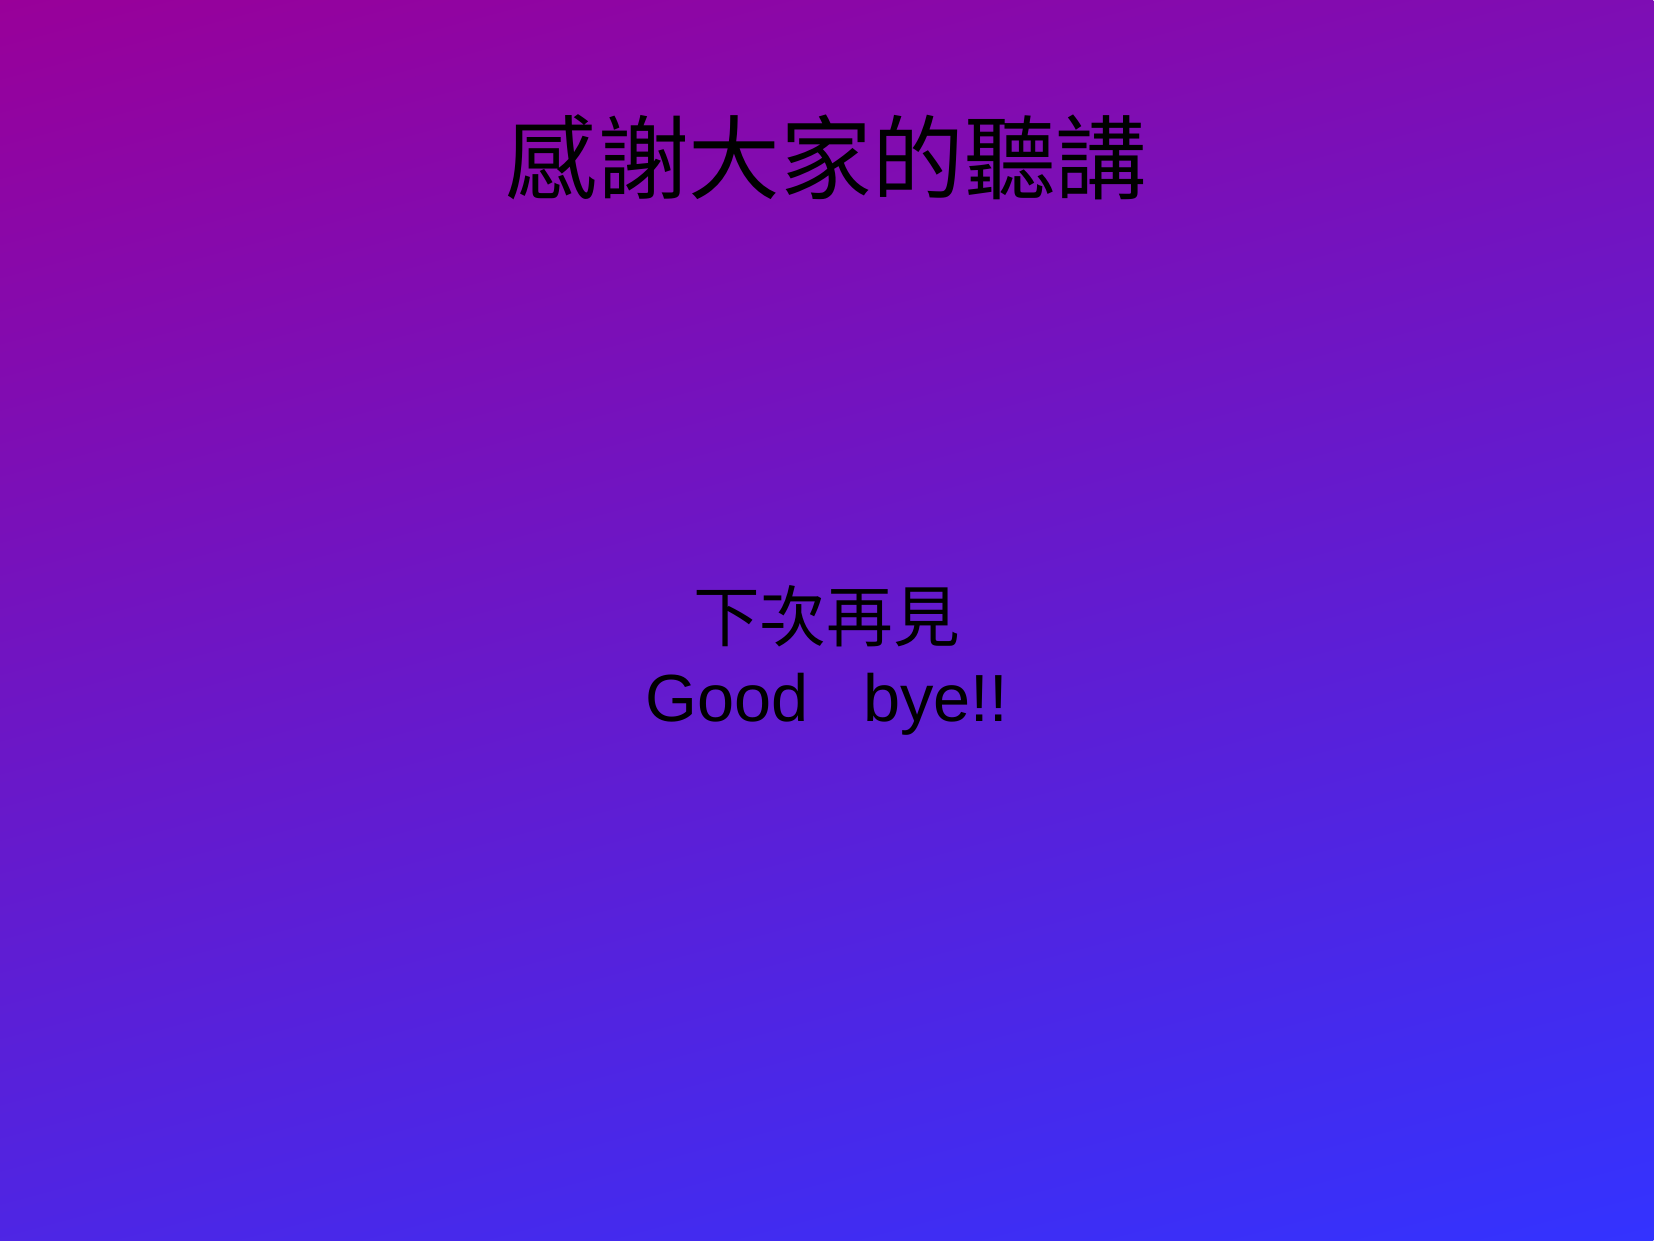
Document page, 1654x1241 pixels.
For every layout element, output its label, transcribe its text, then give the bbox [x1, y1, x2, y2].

subtitle 下次再見 Good bye!! [82, 290, 1571, 1010]
title 感謝大家的聽講 [82, 49, 1571, 257]
